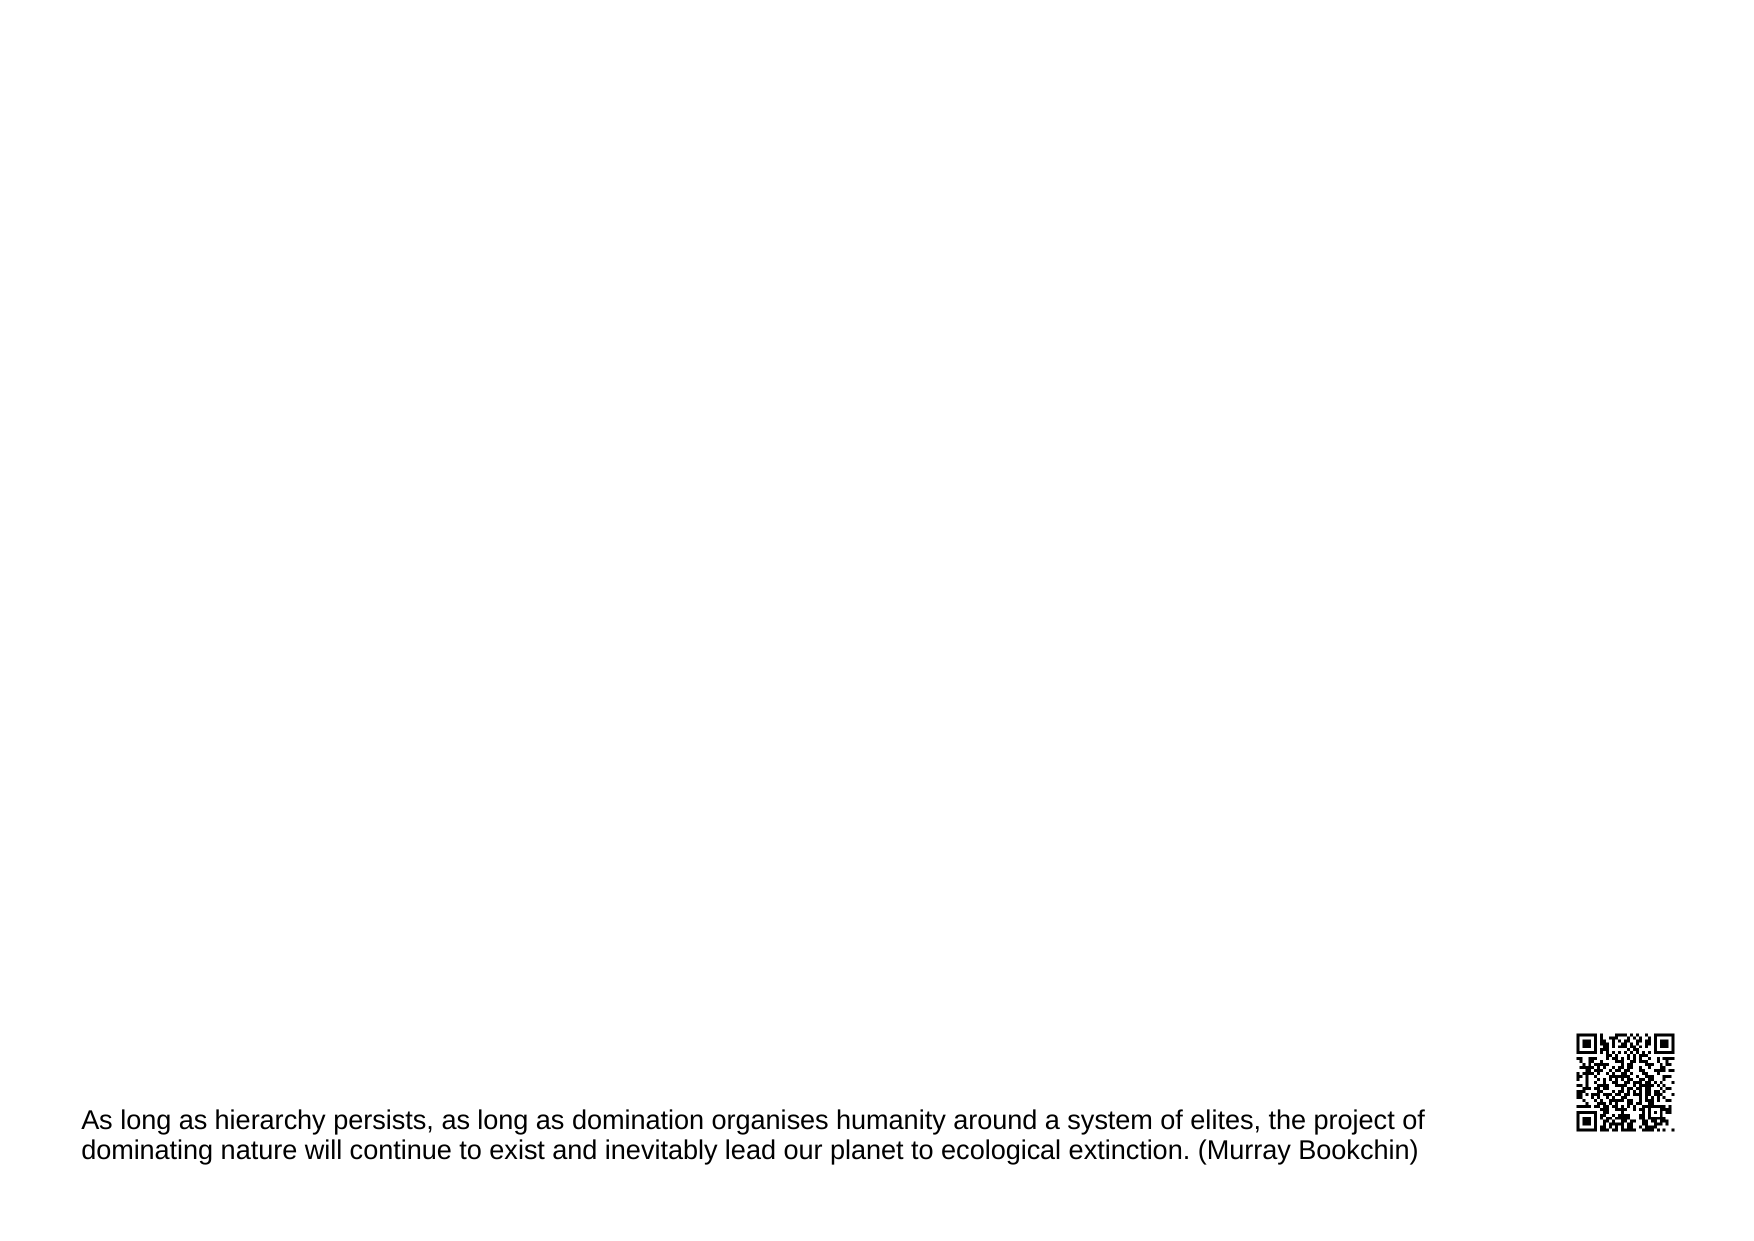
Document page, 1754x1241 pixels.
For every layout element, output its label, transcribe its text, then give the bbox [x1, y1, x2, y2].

title As long as hierarchy persists, as long as domination organises humanity around a system of elites, the project of dominating nature will continue to exist and inevitably lead our planet to ecological extinction. (Murray Bookchin) [81, 1086, 1548, 1166]
picture [1566, 1023, 1685, 1142]
